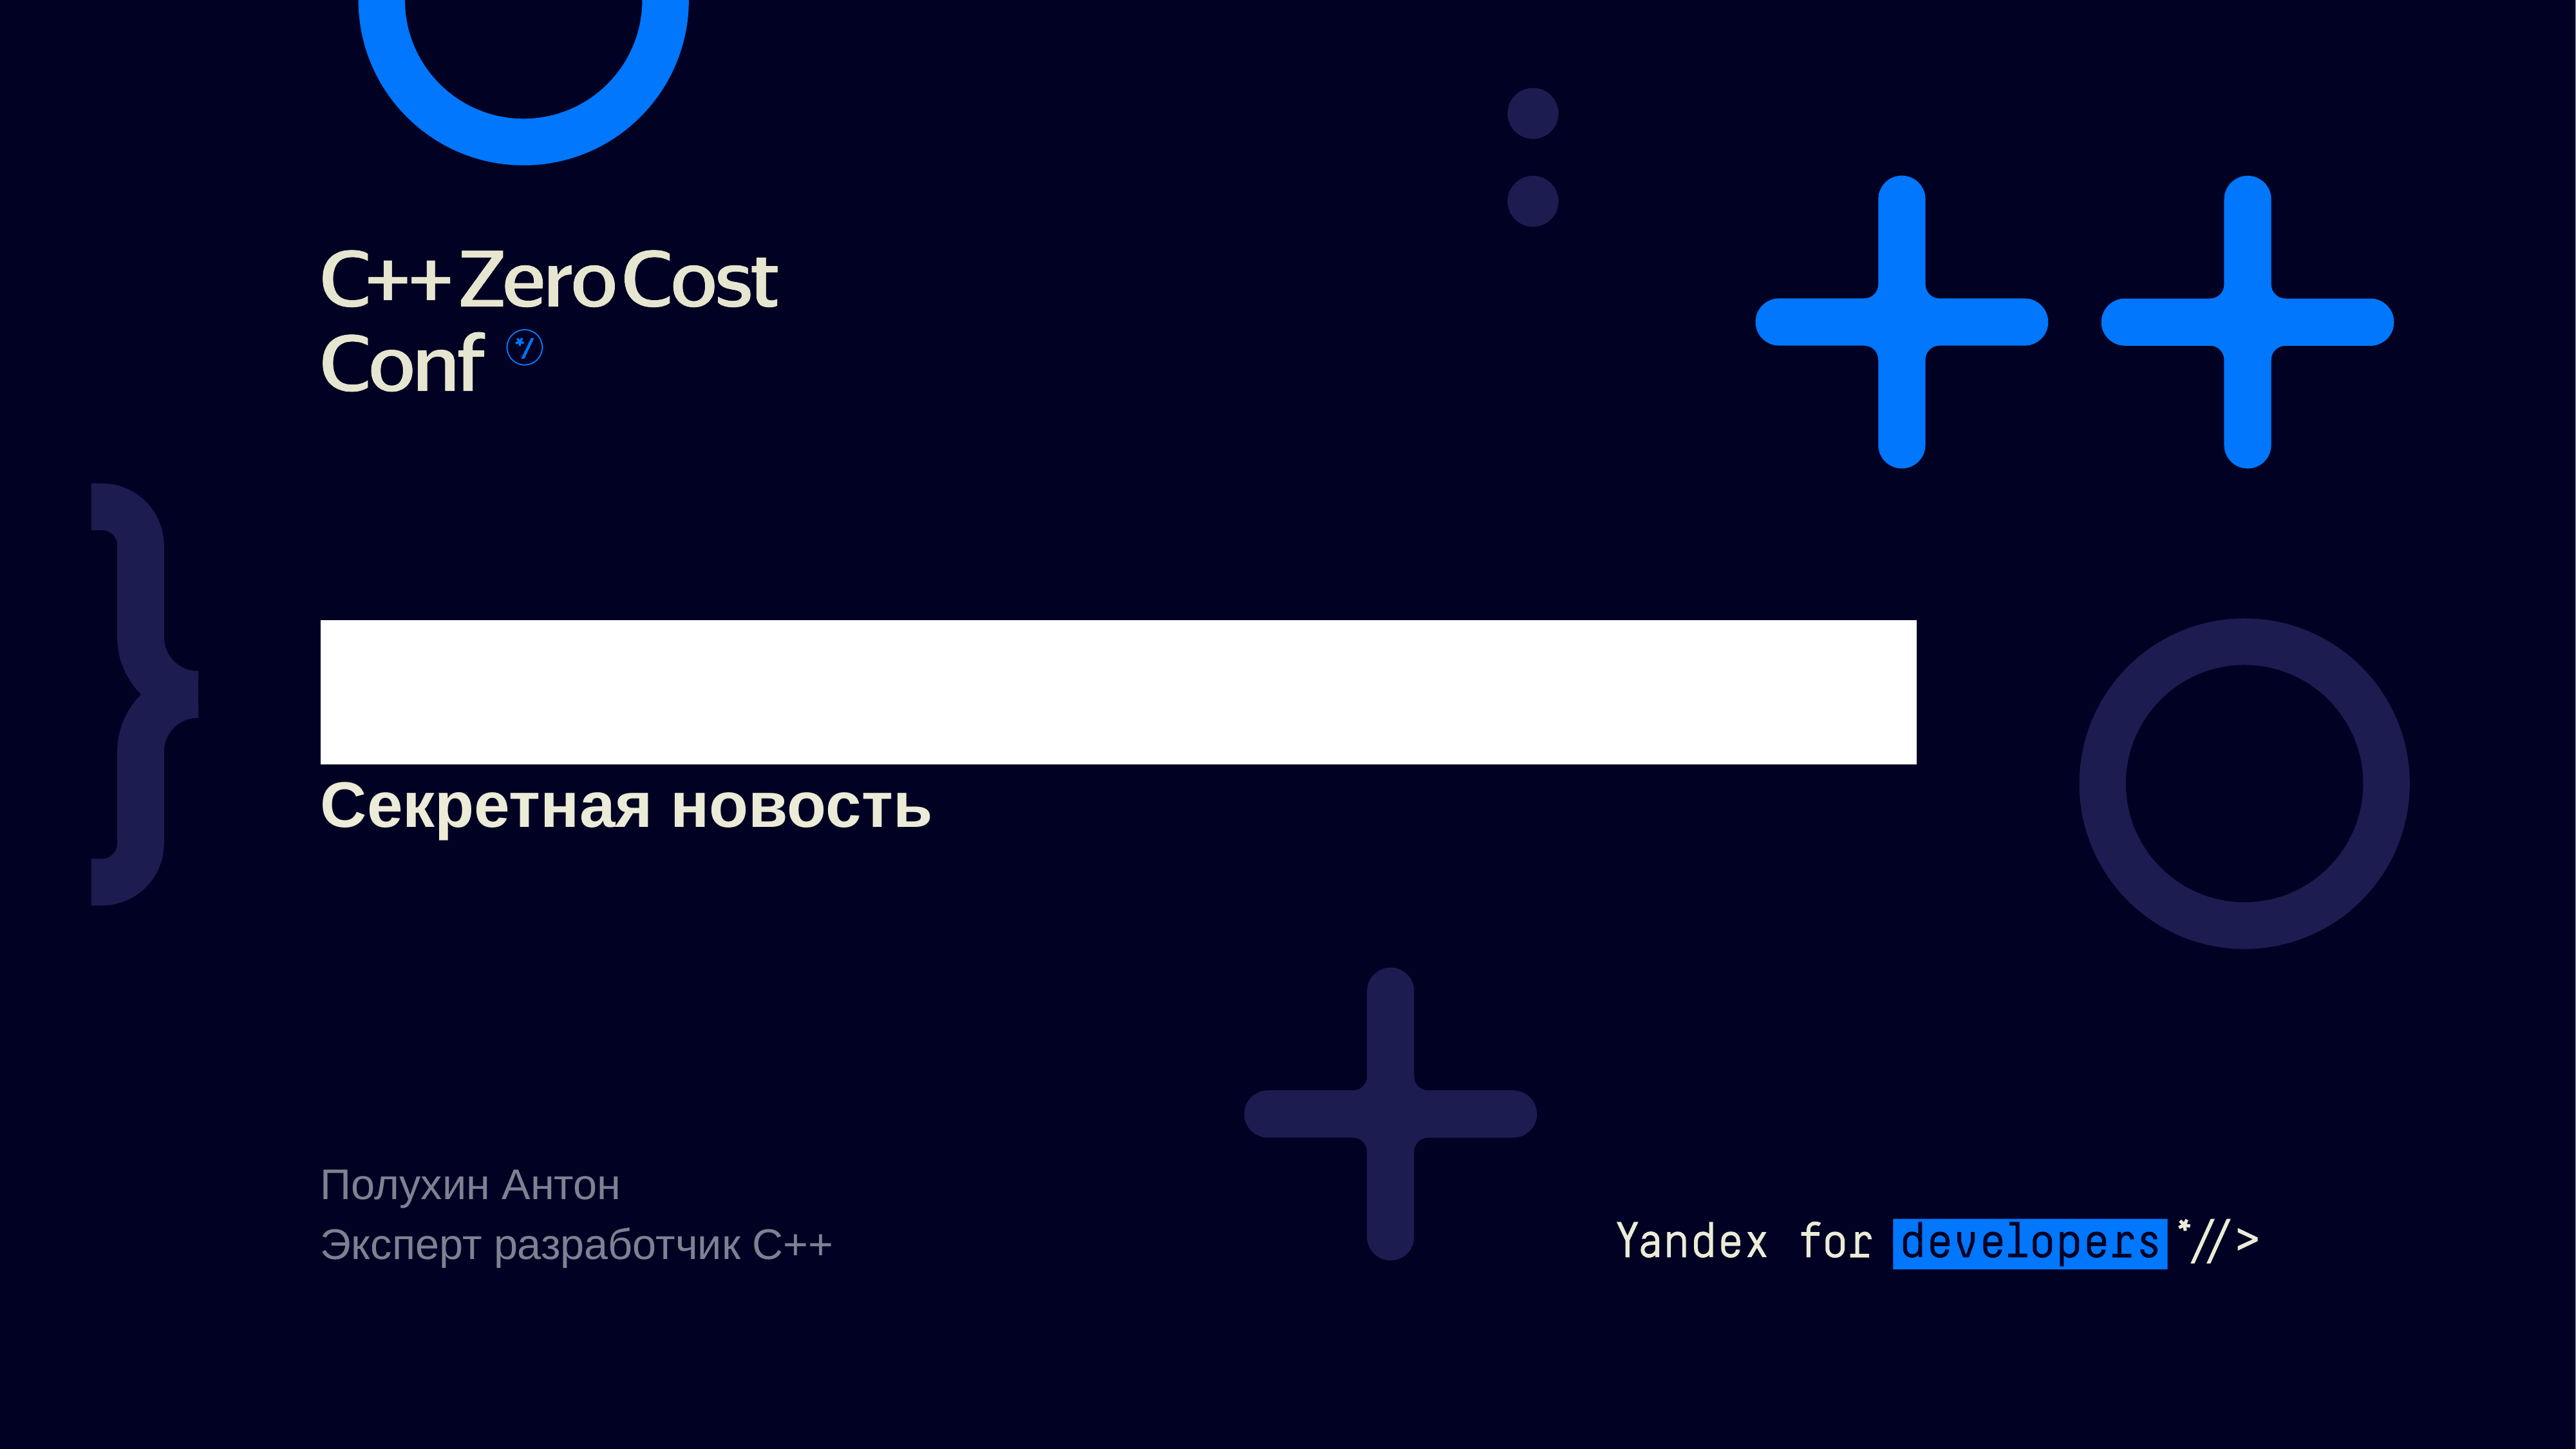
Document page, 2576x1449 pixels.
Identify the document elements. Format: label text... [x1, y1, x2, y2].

picture [320, 238, 789, 410]
subtitle Полухин Антон Эксперт разработчик C++ [320, 1072, 1134, 1268]
title Userver — в open source Секретная новость [320, 442, 2280, 985]
